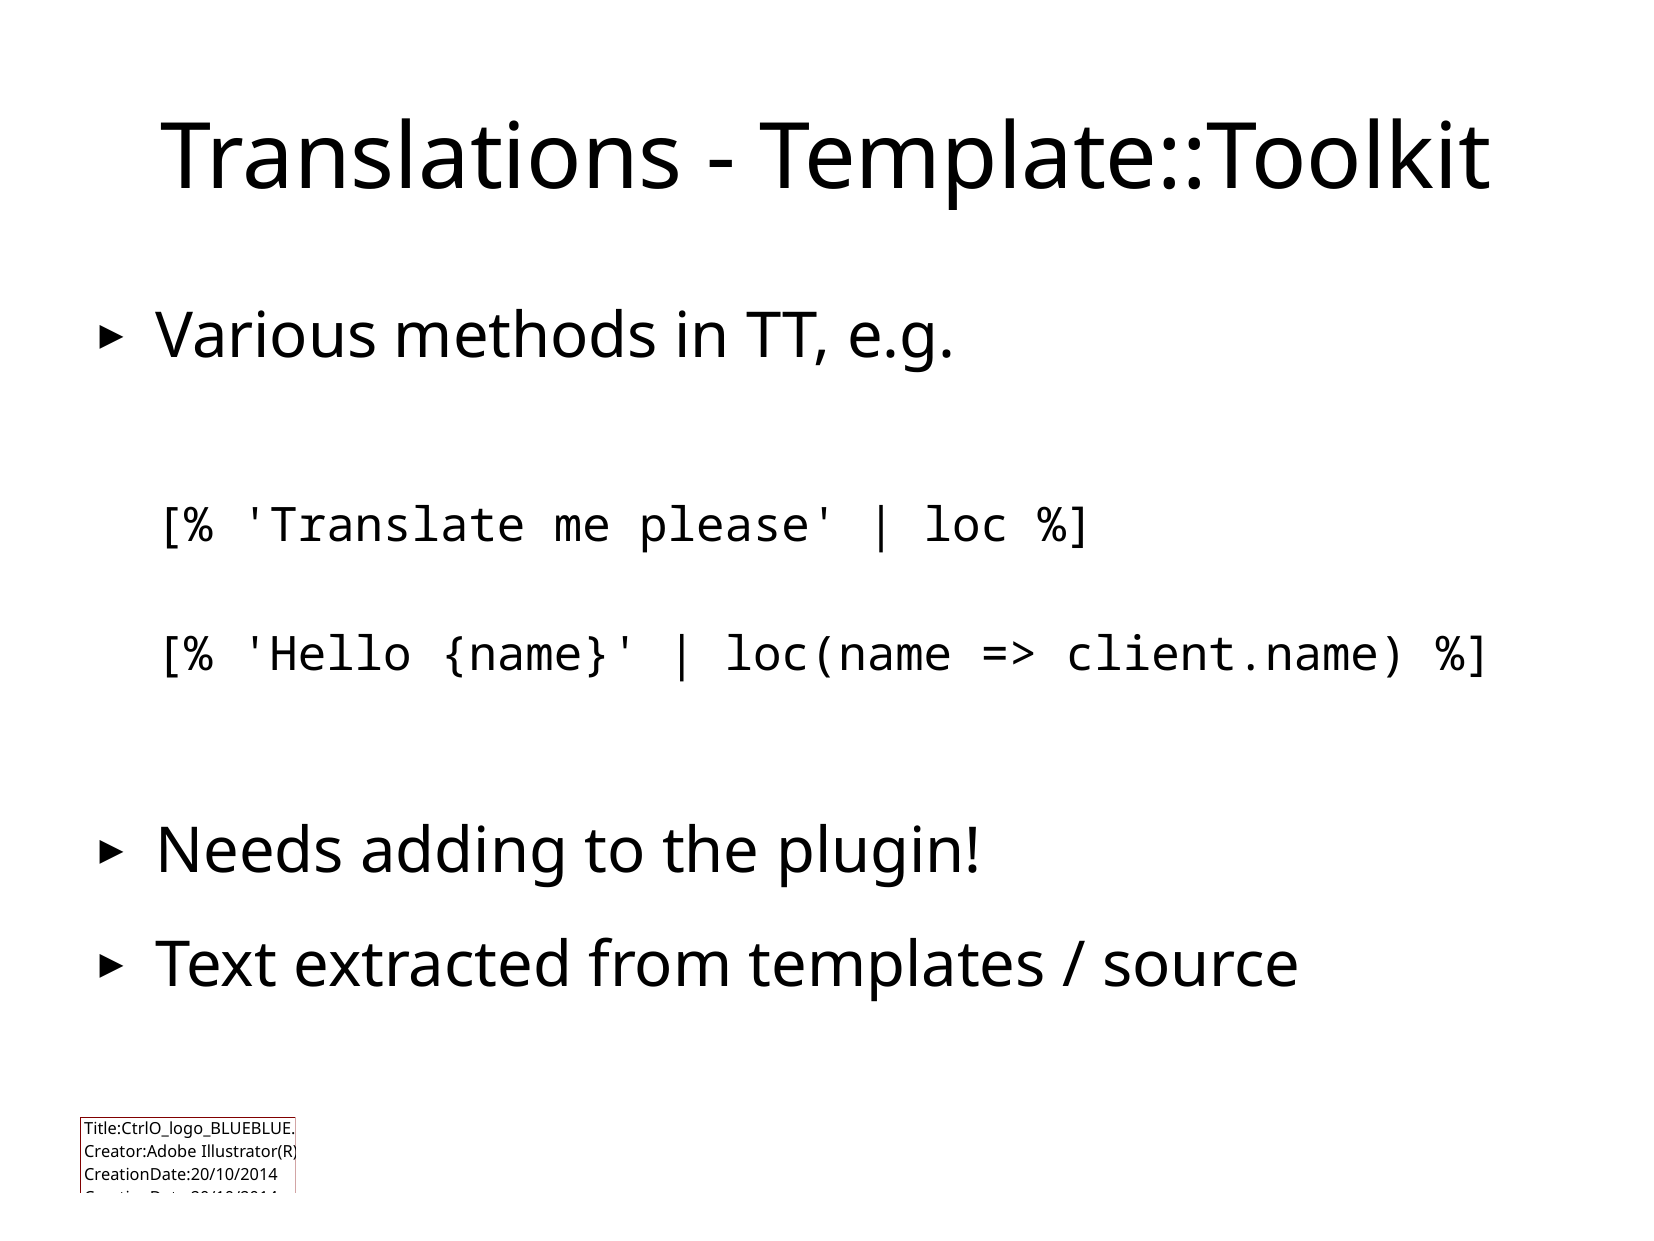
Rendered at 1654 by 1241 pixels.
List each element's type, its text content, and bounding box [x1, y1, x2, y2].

list Various methods in TT, e.g. [% 'Translate me please' | loc %] [% 'Hello {name}' | loc(name => client.name) %] Needs adding to the plugin! Text extracted from templates / source [82, 290, 1571, 1010]
title Translations - Template::Toolkit [82, 49, 1571, 257]
